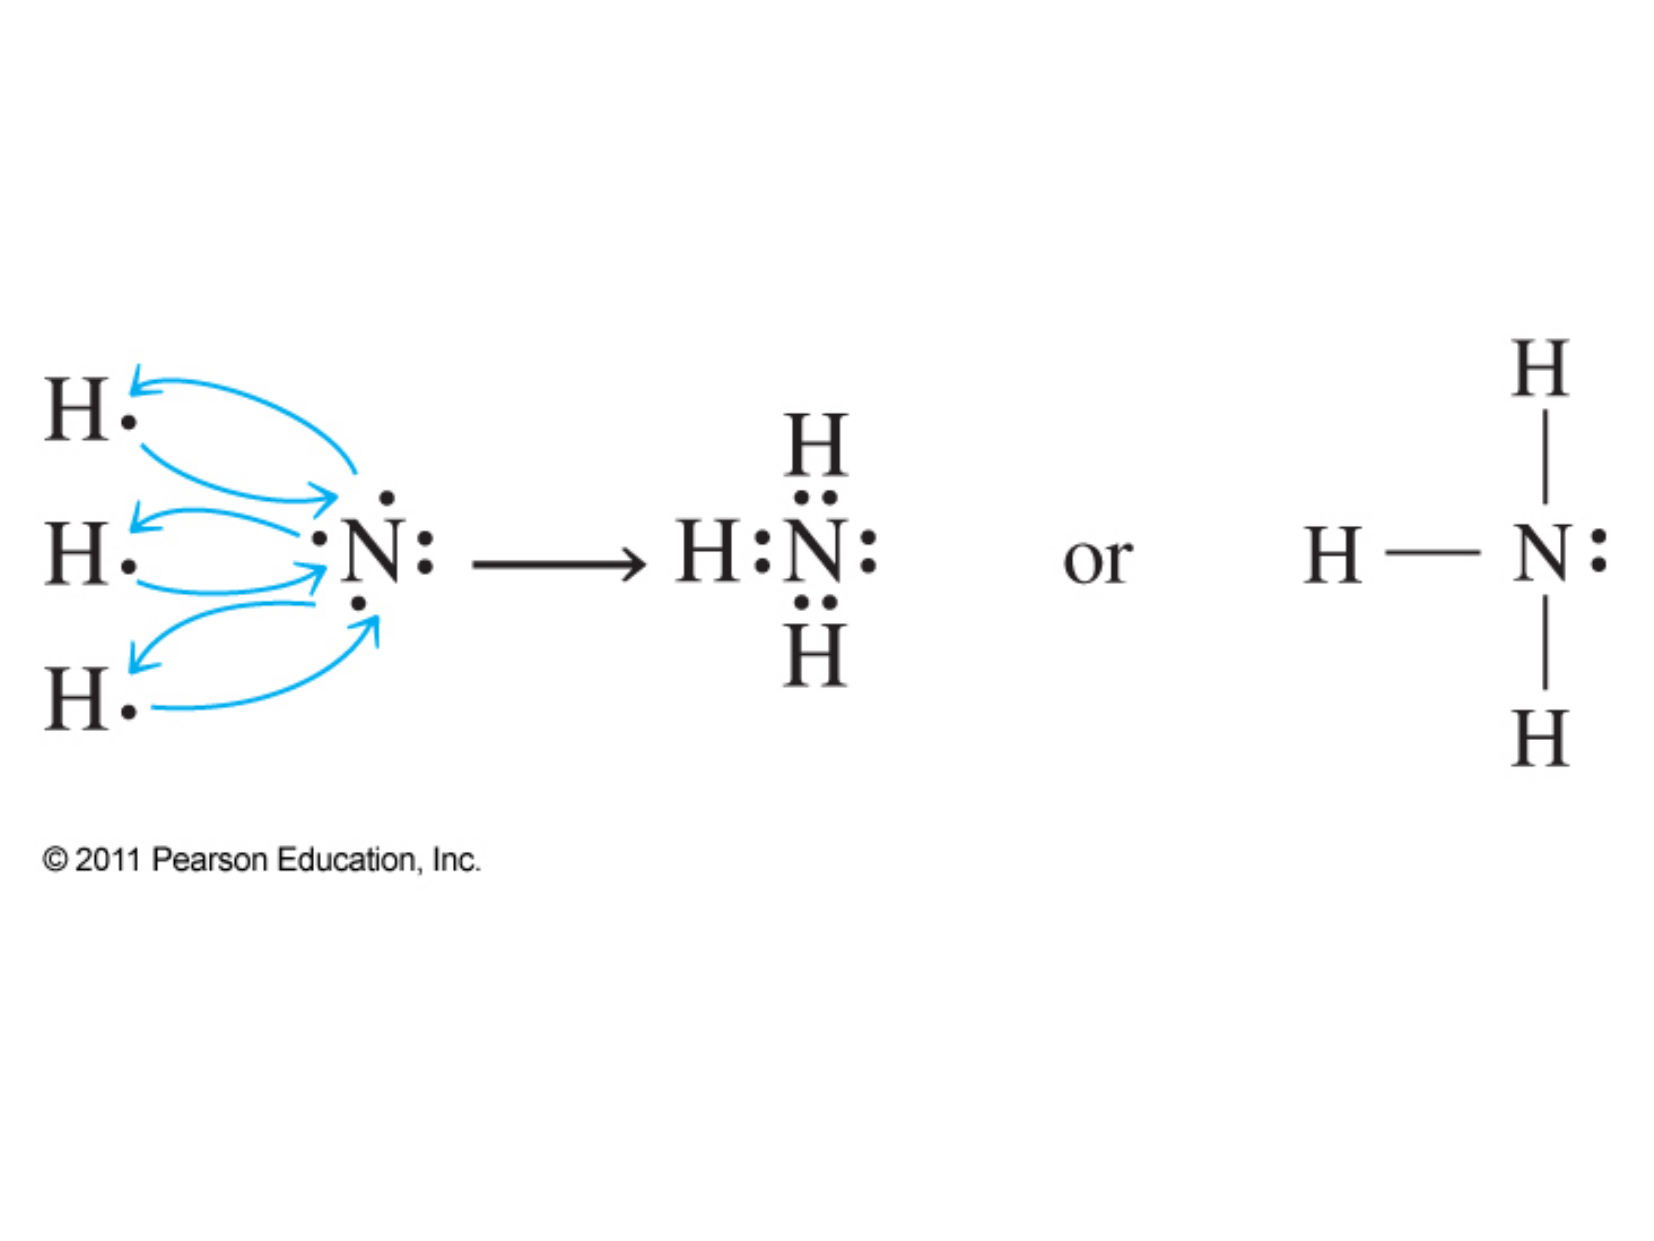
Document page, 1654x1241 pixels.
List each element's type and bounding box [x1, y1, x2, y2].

picture [0, 294, 1654, 946]
